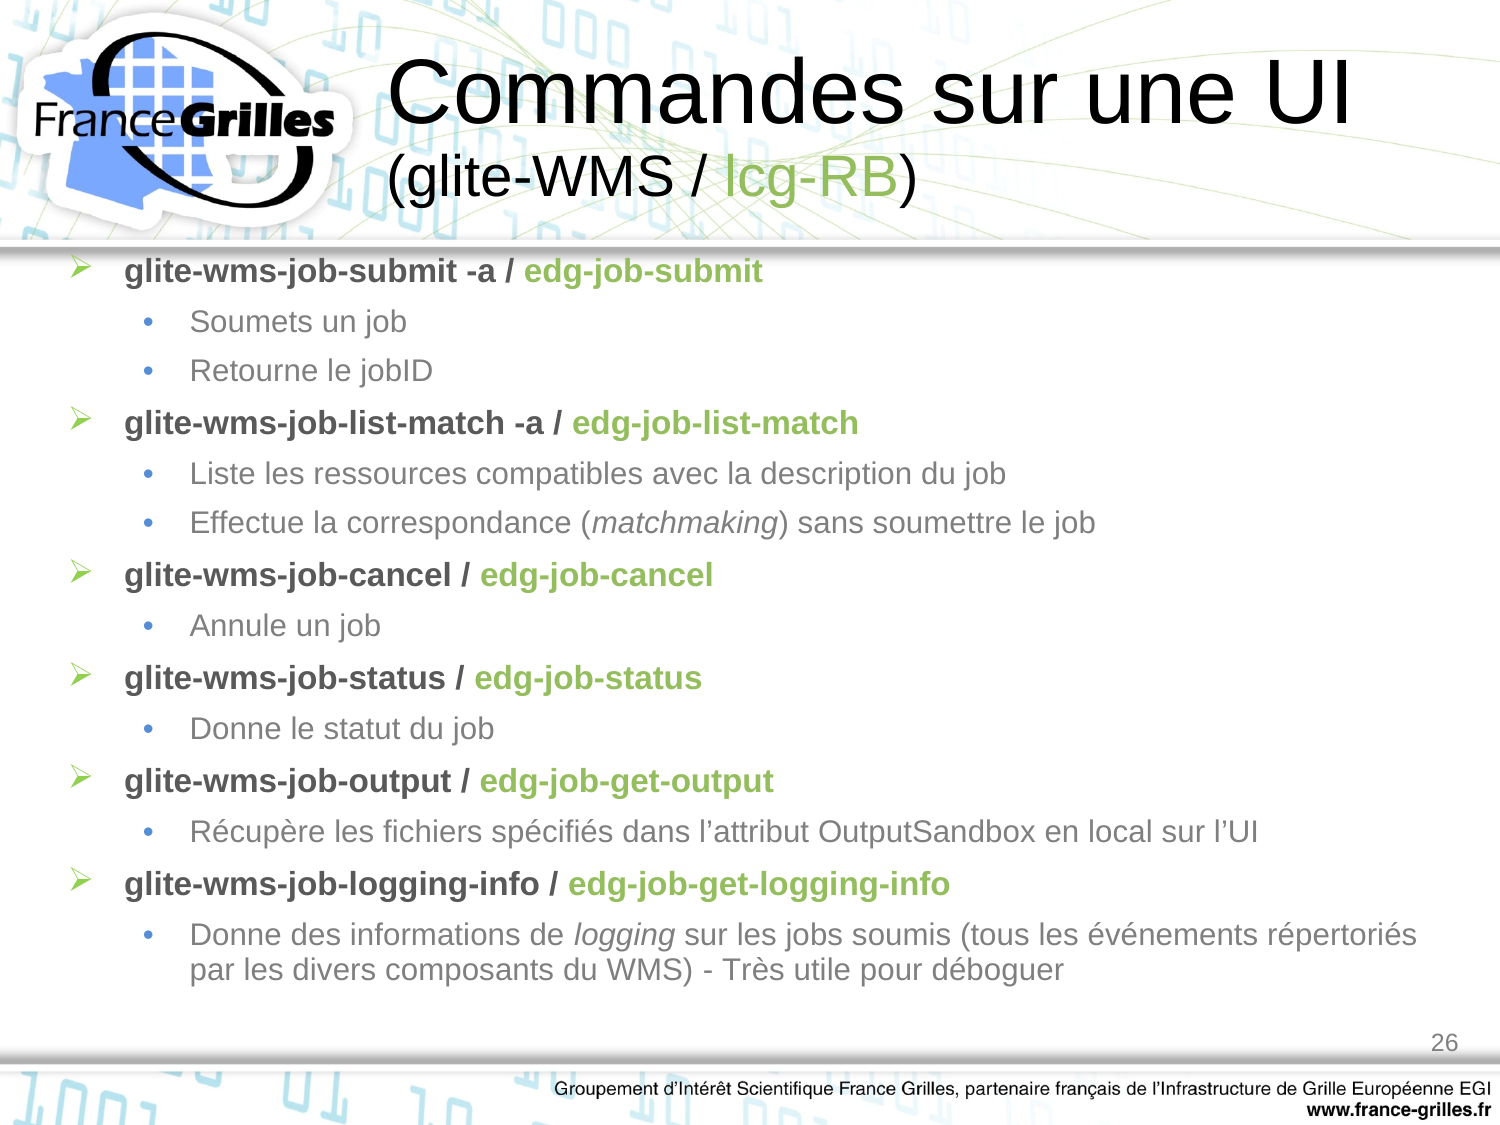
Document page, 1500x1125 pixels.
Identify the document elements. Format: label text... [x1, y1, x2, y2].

list glite-wms-job-submit -a / edg-job-submit Soumets un job Retourne le jobID glite-wms-job-list-match -a / edg-job-list-match Liste les ressources compatibles avec la description du job Effectue la correspondance (matchmaking) sans soumettre le job glite-wms-job-cancel / edg-job-cancel Annule un job glite-wms-job-status / edg-job-status Donne le statut du job glite-wms-job-output / edg-job-get-output Récupère les fichiers spécifiés dans l’attribut OutputSandbox en local sur l’UI glite-wms-job-logging-info / edg-job-get-logging-info Donne des informations de logging sur les jobs soumis (tous les événements répertoriés par les divers composants du WMS)‏ - Très utile pour déboguer [53, 244, 1459, 1071]
title Commandes sur une UI (glite-WMS / lcg-RB)‏ [372, 7, 1459, 244]
picture [0, 0, 1500, 1125]
